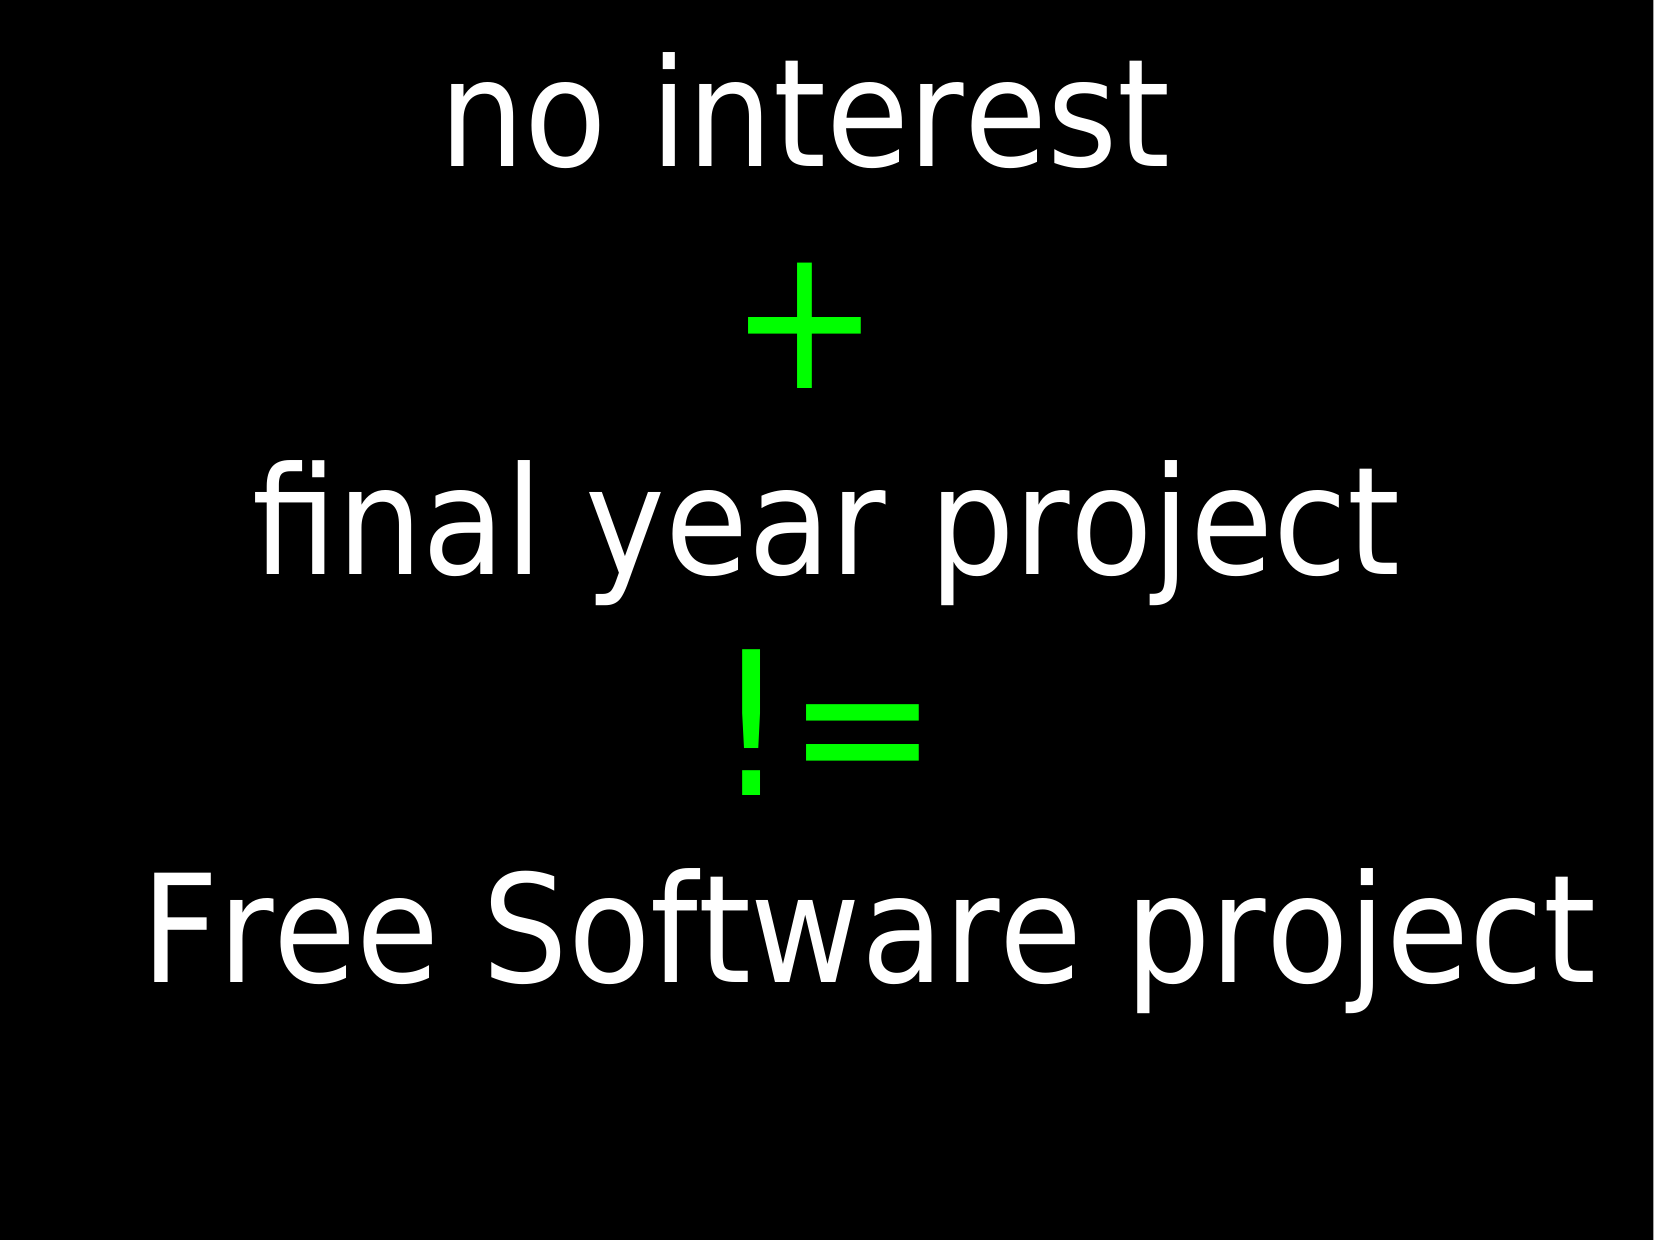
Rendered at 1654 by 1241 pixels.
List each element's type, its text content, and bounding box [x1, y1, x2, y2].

text_box no interest + final year project != Free Software project [0, 20, 1654, 1108]
